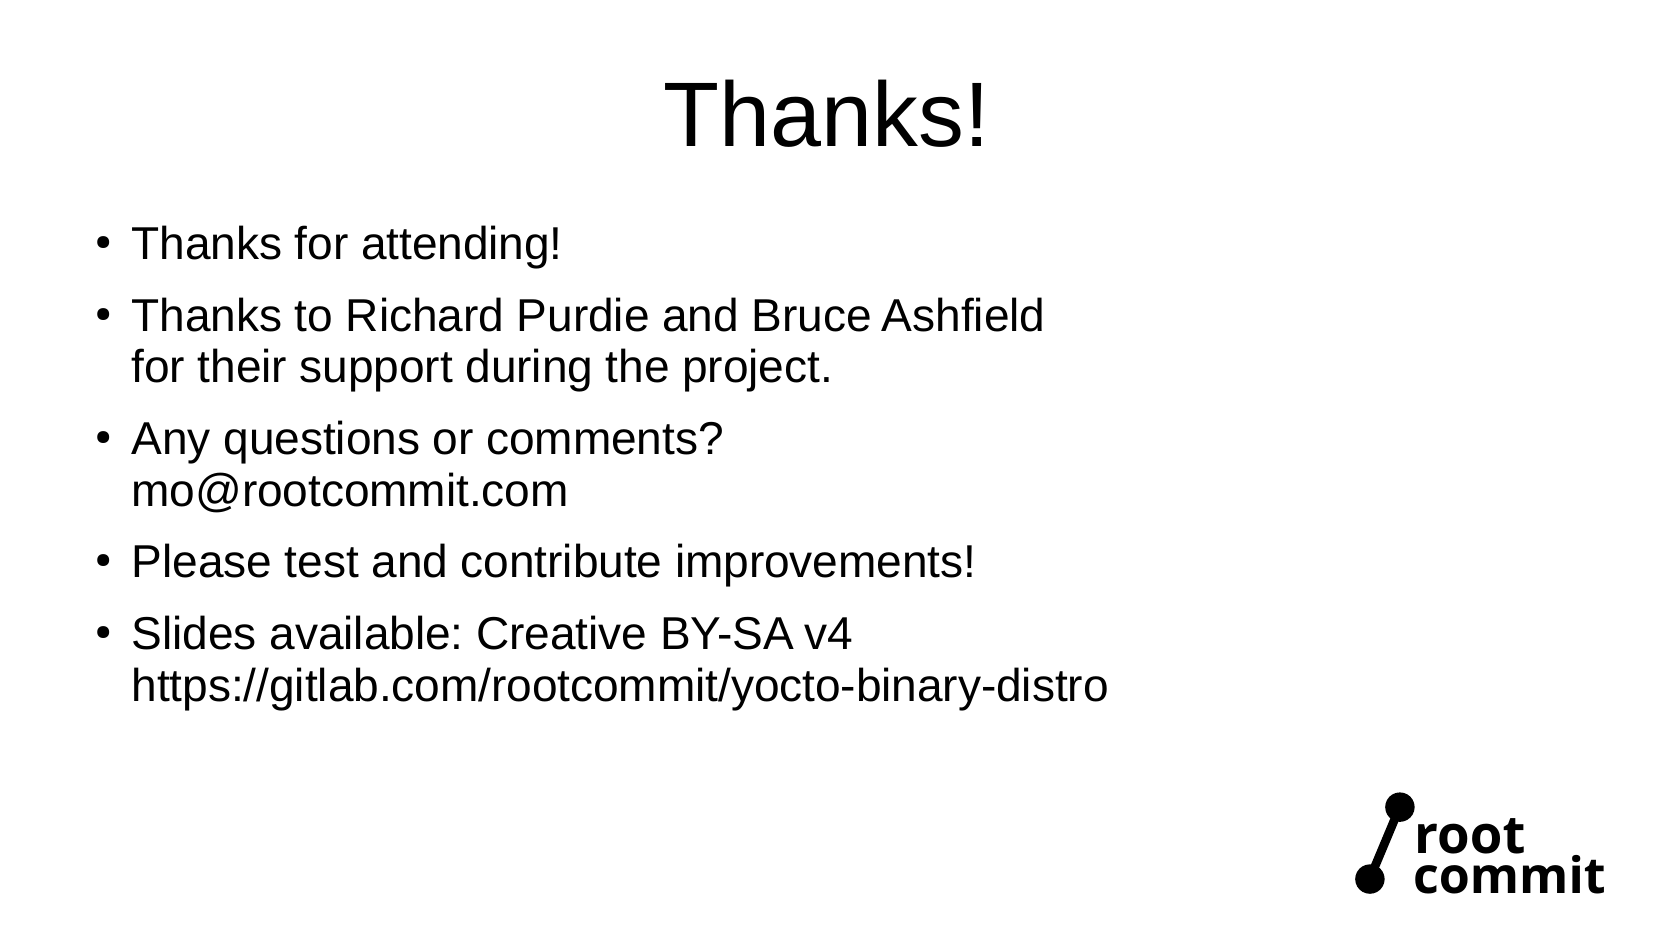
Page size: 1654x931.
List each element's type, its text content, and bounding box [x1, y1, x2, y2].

title Thanks! [82, 37, 1571, 193]
list Thanks for attending! Thanks to Richard Purdie and Bruce Ashfield for their support during the project. Any questions or comments? mo@rootcommit.com Please test and contribute improvements! Slides available: Creative BY-SA v4 https://gitlab.com/rootcommit/yocto-binary-distro [82, 217, 1571, 713]
